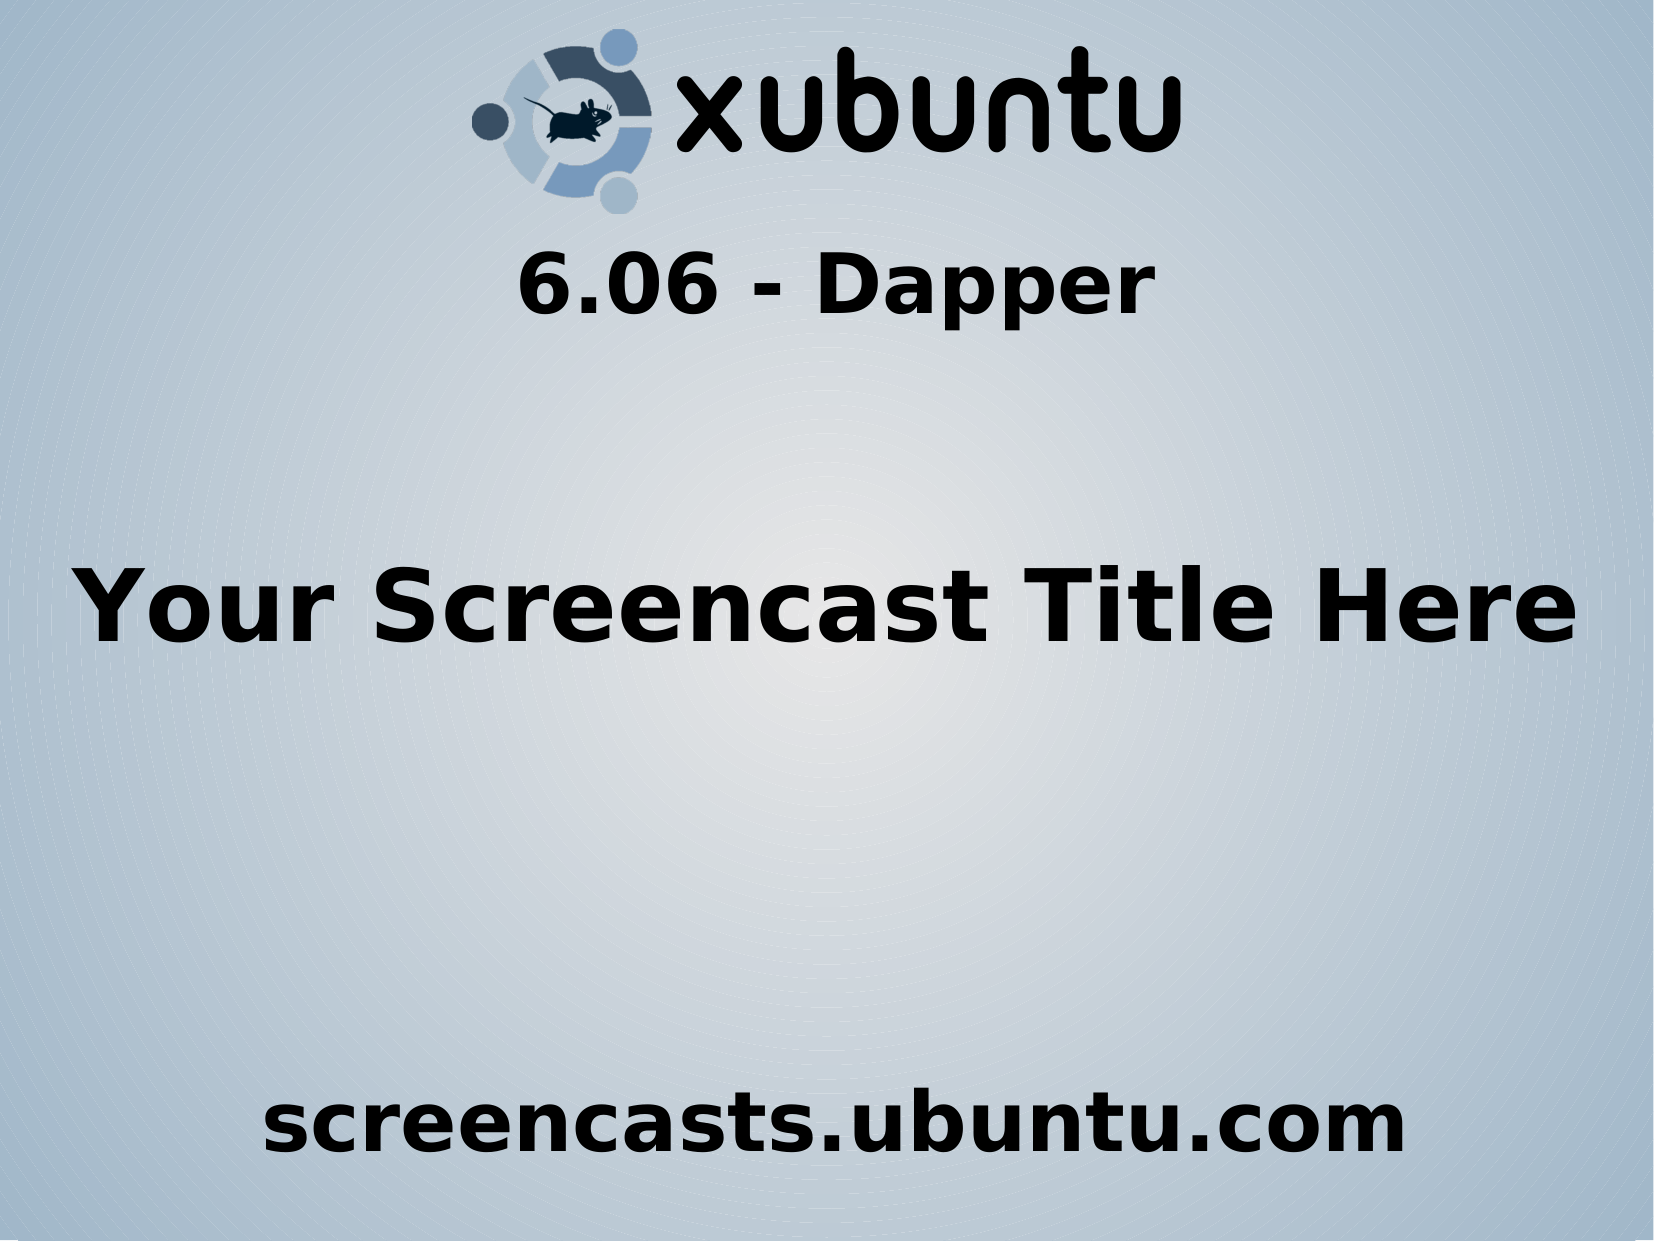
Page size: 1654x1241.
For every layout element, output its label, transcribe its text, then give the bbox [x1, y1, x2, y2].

picture [472, 29, 1182, 214]
list screencasts.ubuntu.com [88, 1073, 1565, 1171]
list 6.06 - Dapper [88, 236, 1565, 334]
title Your Screencast Title Here [29, 445, 1625, 768]
